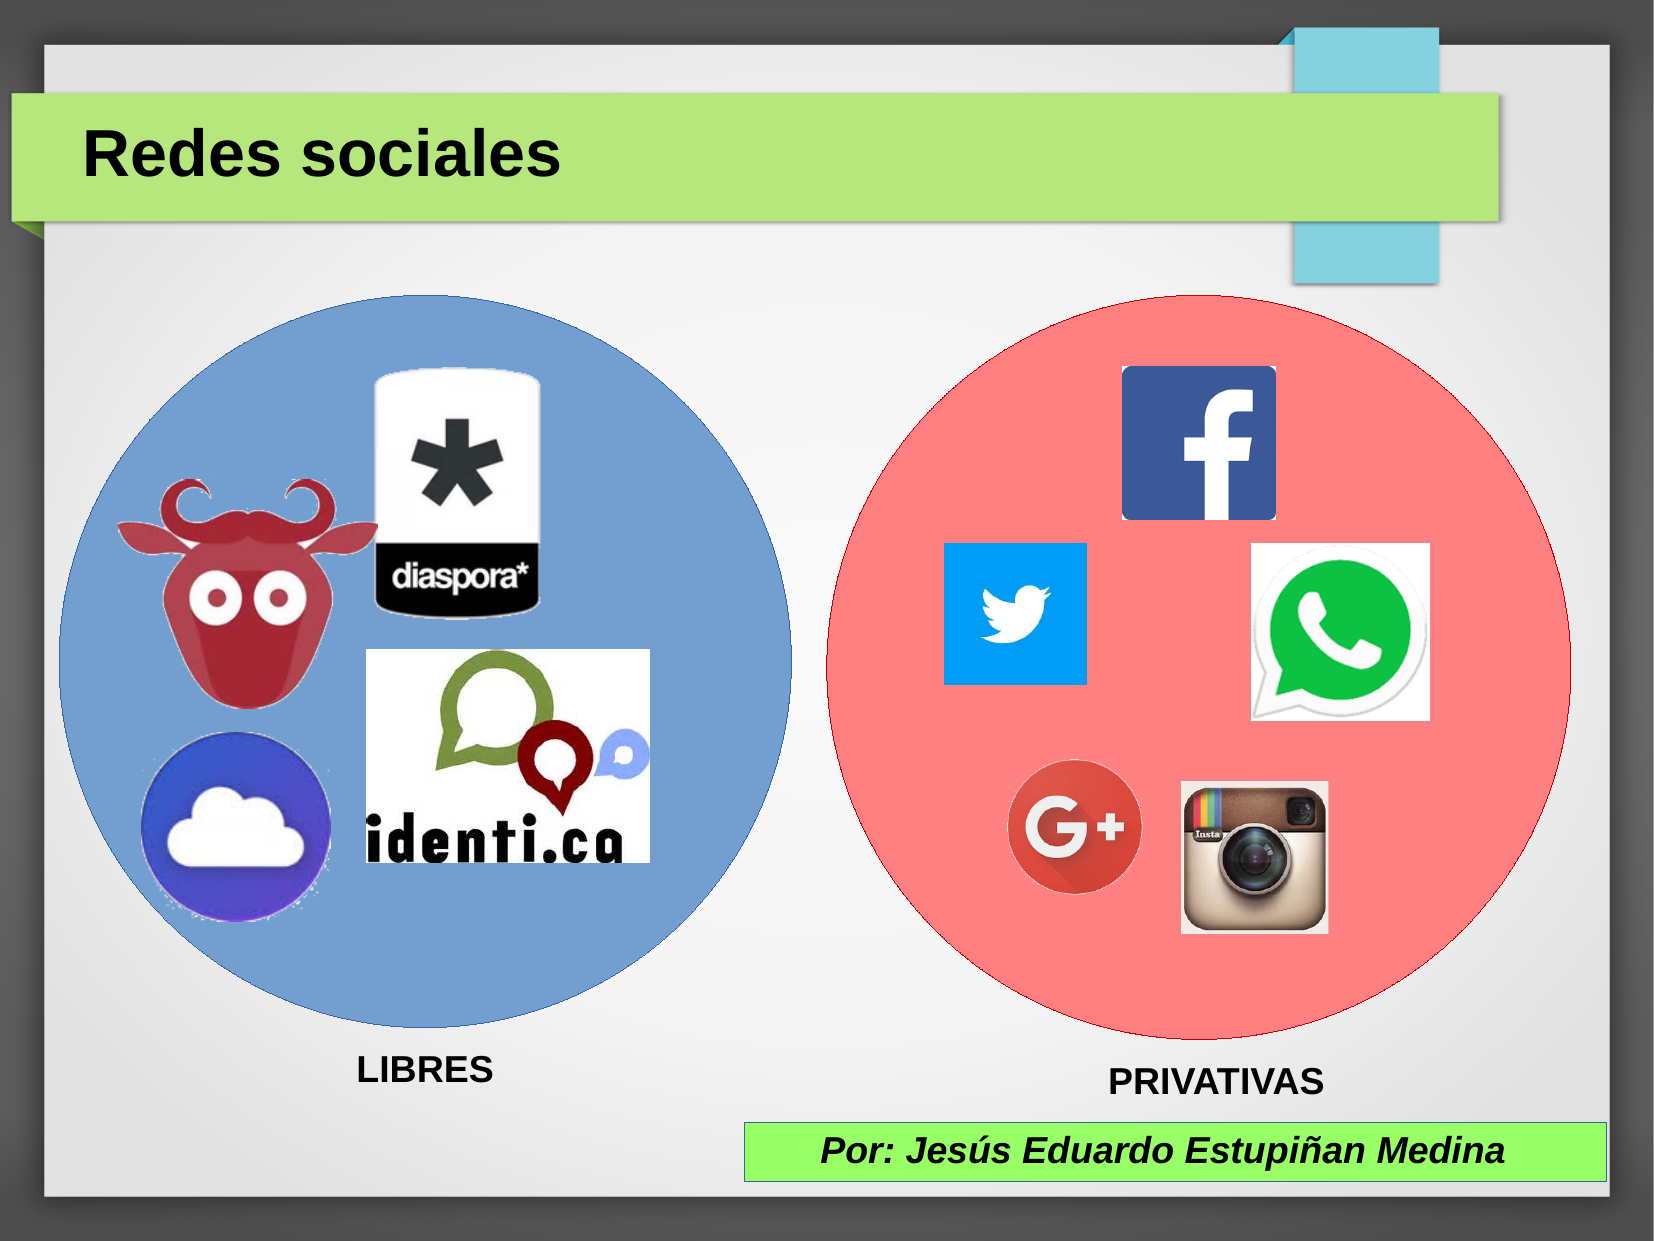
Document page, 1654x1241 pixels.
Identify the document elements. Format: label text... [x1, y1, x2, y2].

text_box [59, 295, 792, 1028]
picture [0, 0, 1654, 1241]
text_box Por: Jesús Eduardo Estupiñan Medina [720, 1122, 1607, 1182]
text_box PRIVATIVAS [1062, 1053, 1371, 1111]
text_box [826, 295, 1571, 1040]
title Redes sociales [82, 49, 1571, 257]
text_box LIBRES [259, 1041, 591, 1099]
